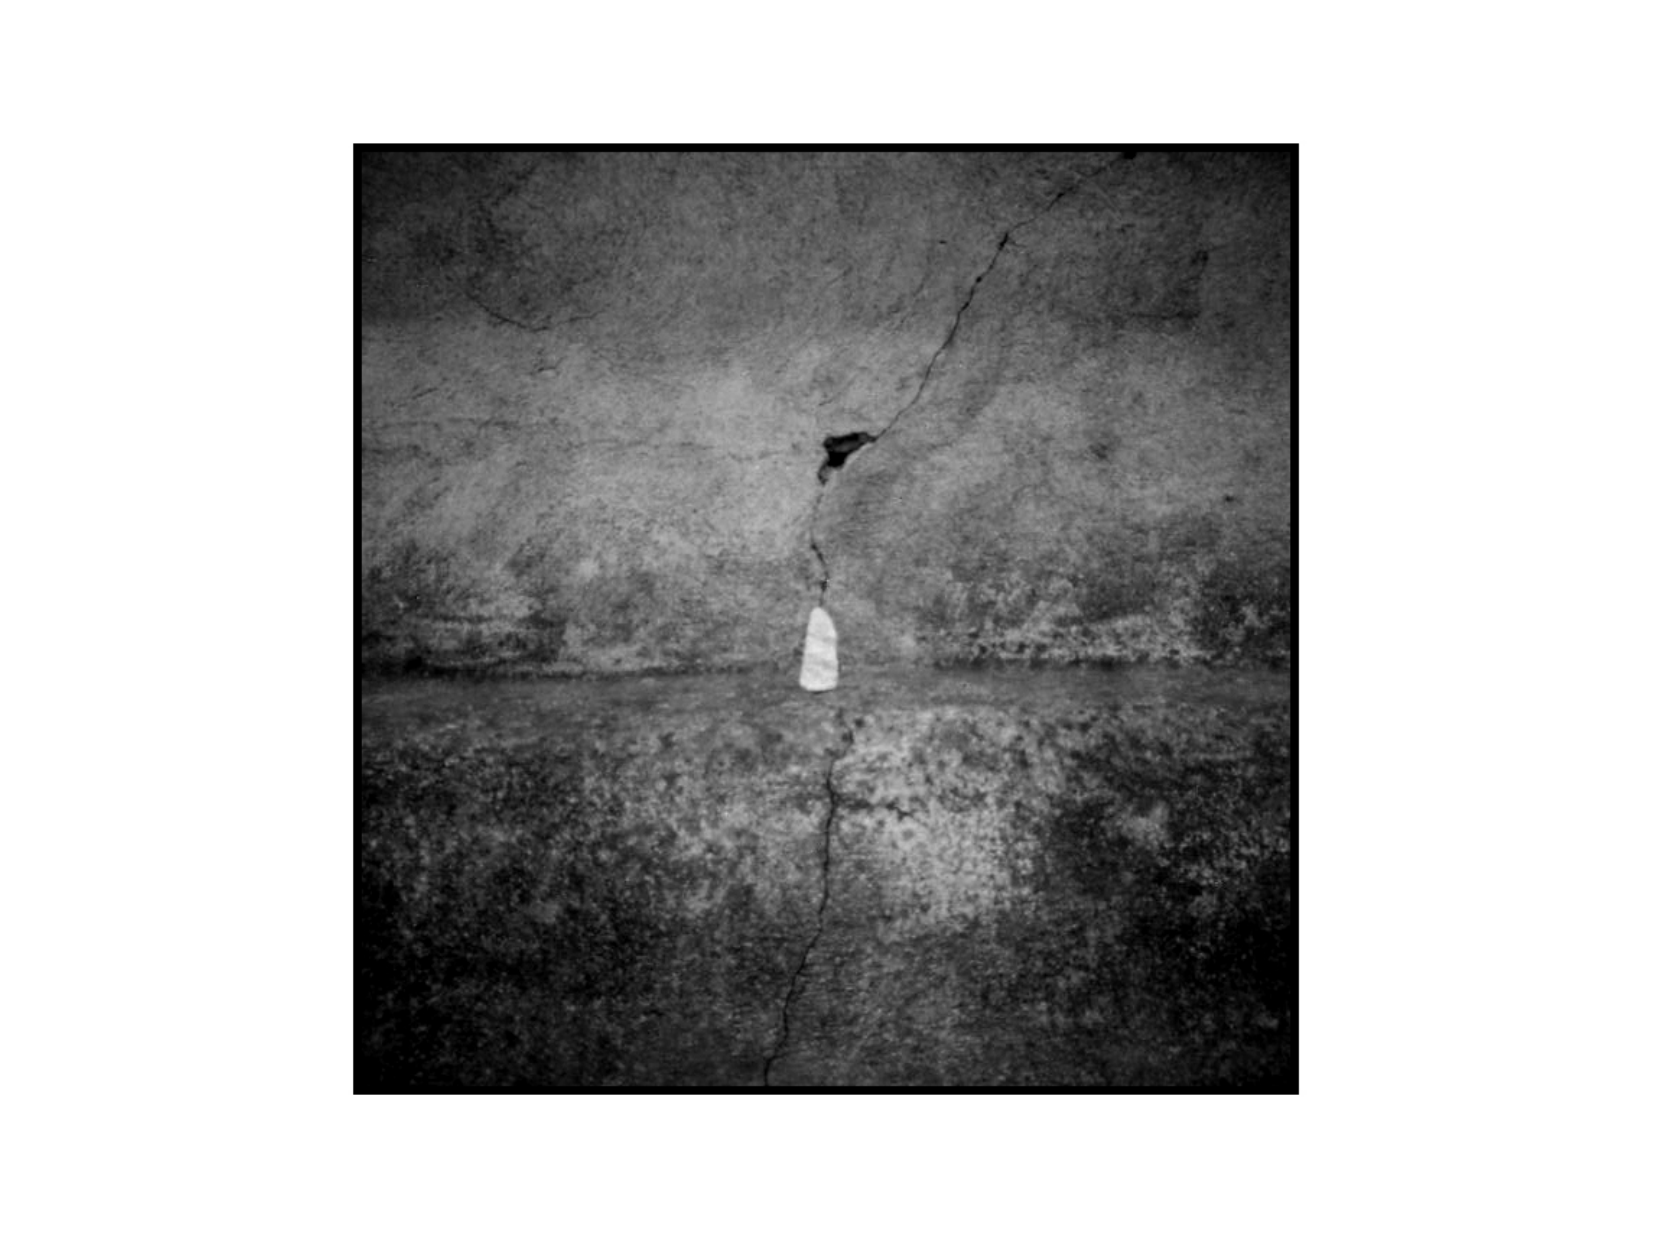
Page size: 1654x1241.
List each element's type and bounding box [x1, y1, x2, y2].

picture [209, 0, 1445, 1241]
